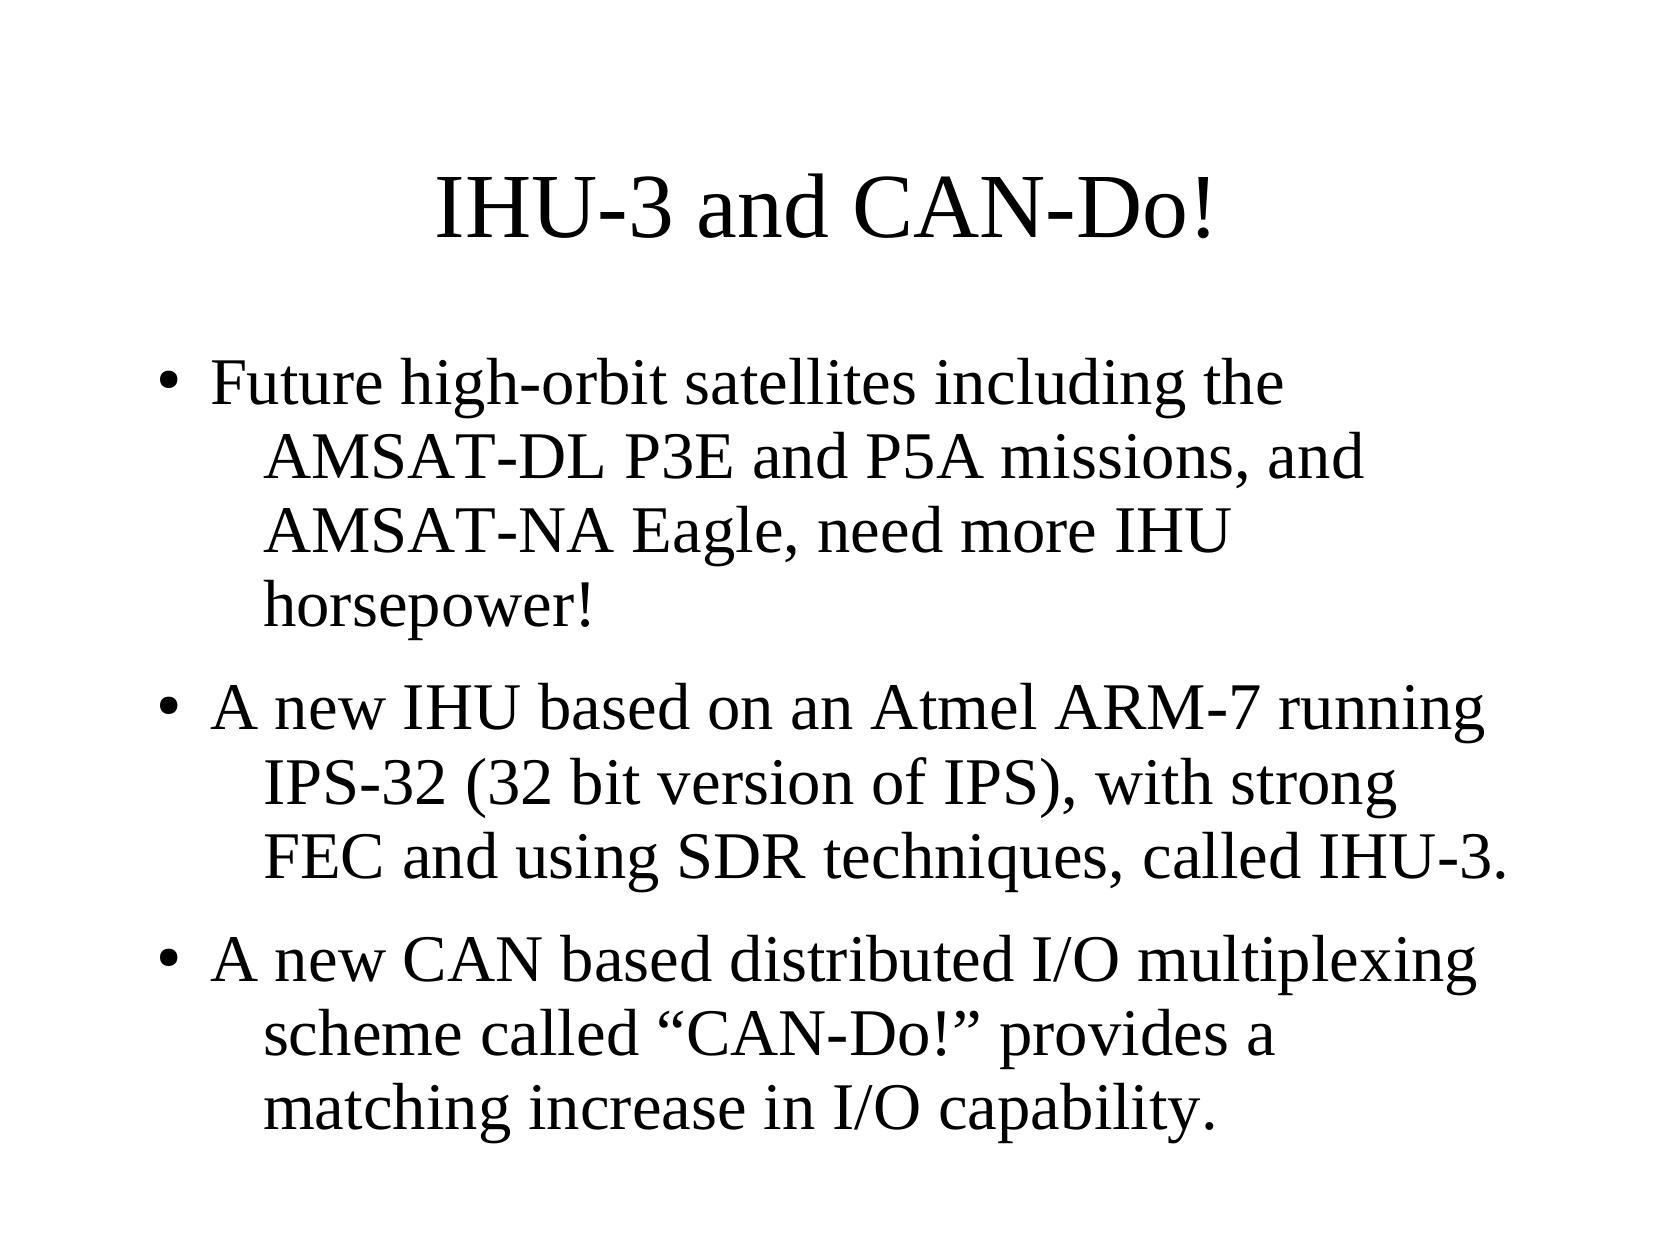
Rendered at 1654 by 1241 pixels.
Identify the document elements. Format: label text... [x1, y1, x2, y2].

list Future high-orbit satellites including the AMSAT-DL P3E and P5A missions, and AMSAT-NA Eagle, need more IHU horsepower! A new IHU based on an Atmel ARM-7 running IPS-32 (32 bit version of IPS), with strong FEC and using SDR techniques, called IHU-3. A new CAN based distributed I/O multiplexing scheme called “CAN-Do!” provides a matching increase in I/O capability. [121, 344, 1534, 1127]
title IHU-3 and CAN-Do! [121, 102, 1534, 311]
